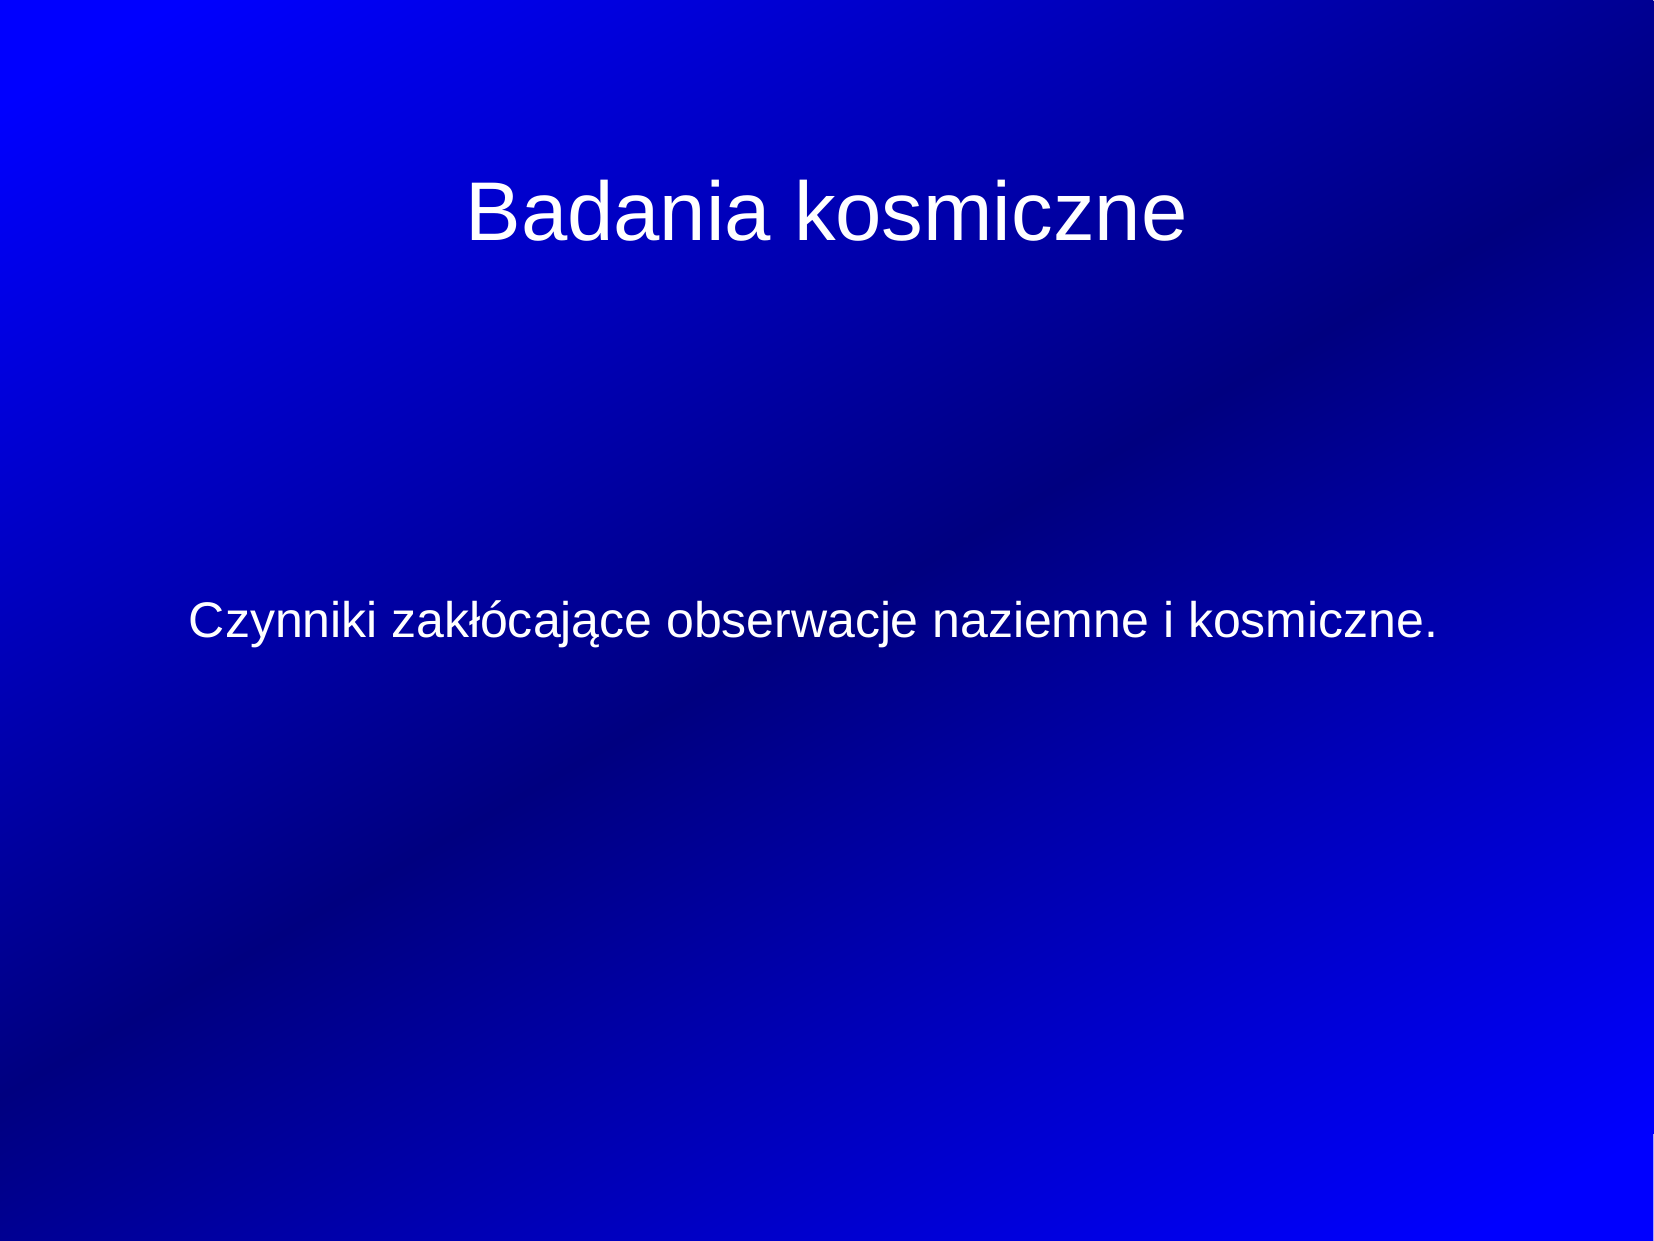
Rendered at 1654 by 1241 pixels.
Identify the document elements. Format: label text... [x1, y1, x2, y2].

text_box Czynniki zakłócające obserwacje naziemne i kosmiczne. [174, 584, 1454, 656]
text_box Badania kosmiczne [450, 157, 1203, 266]
